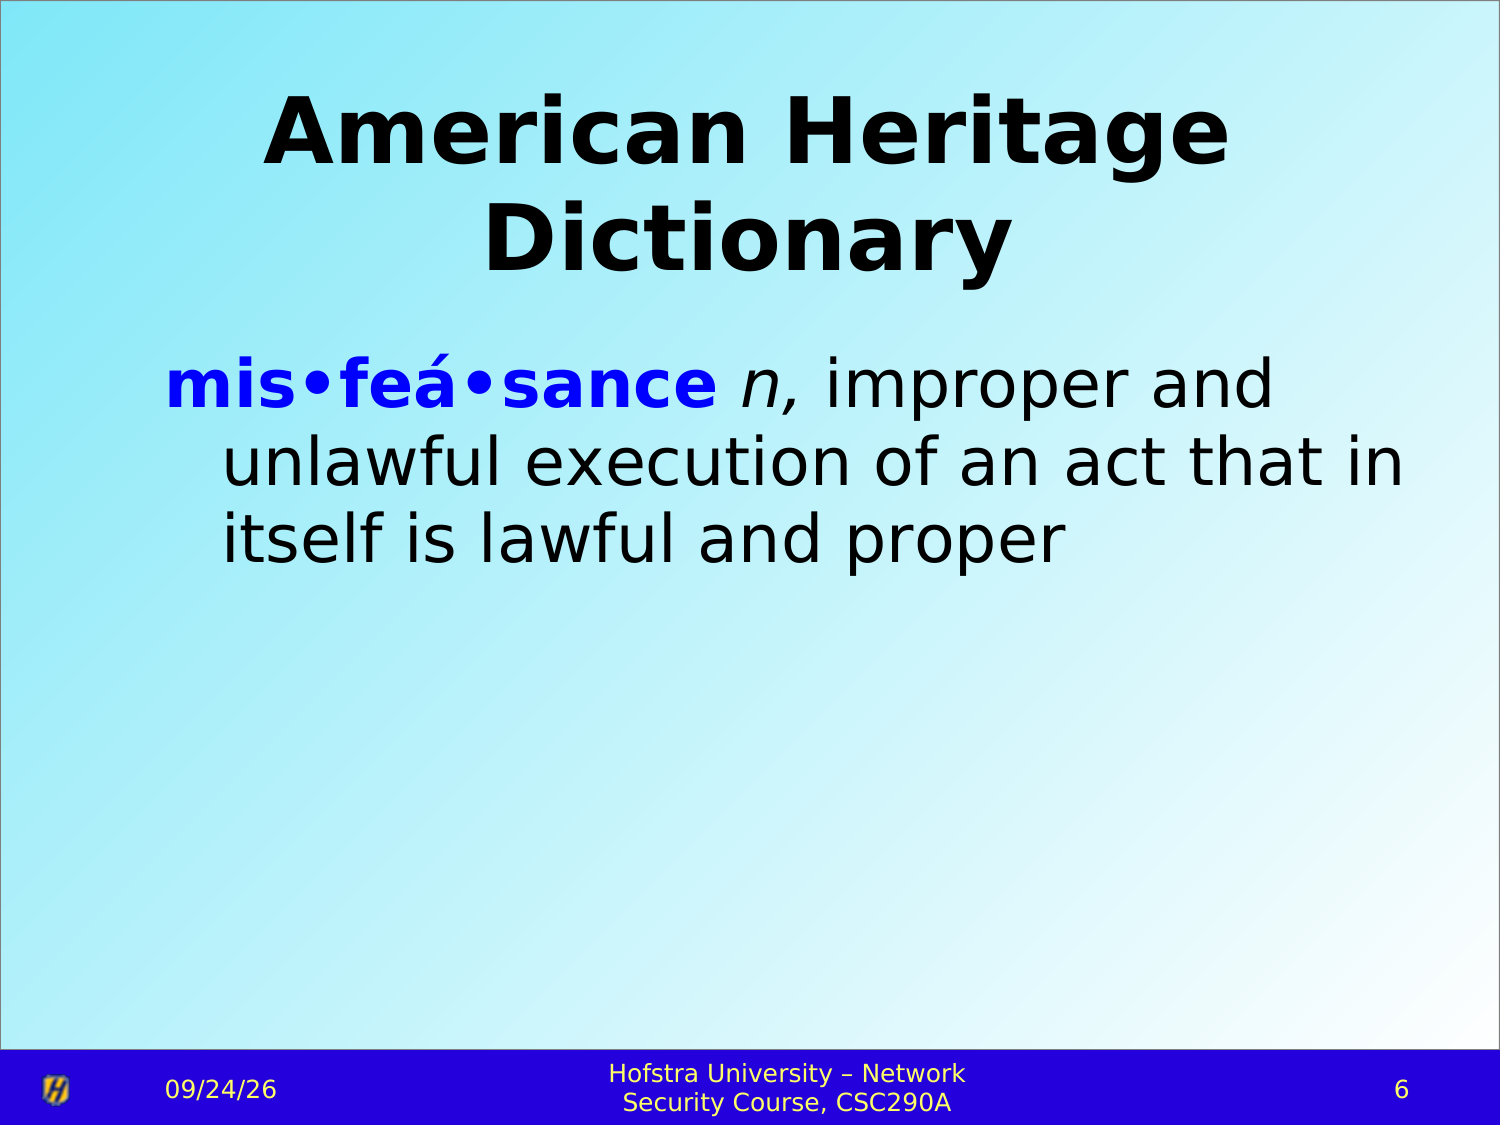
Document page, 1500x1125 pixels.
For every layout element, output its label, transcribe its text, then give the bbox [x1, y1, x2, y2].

title American Heritage Dictionary [109, 70, 1388, 300]
picture [37, 1072, 76, 1110]
list mis•feá•sance n, improper and unlawful execution of an act that in itself is lawful and proper [150, 337, 1426, 1013]
